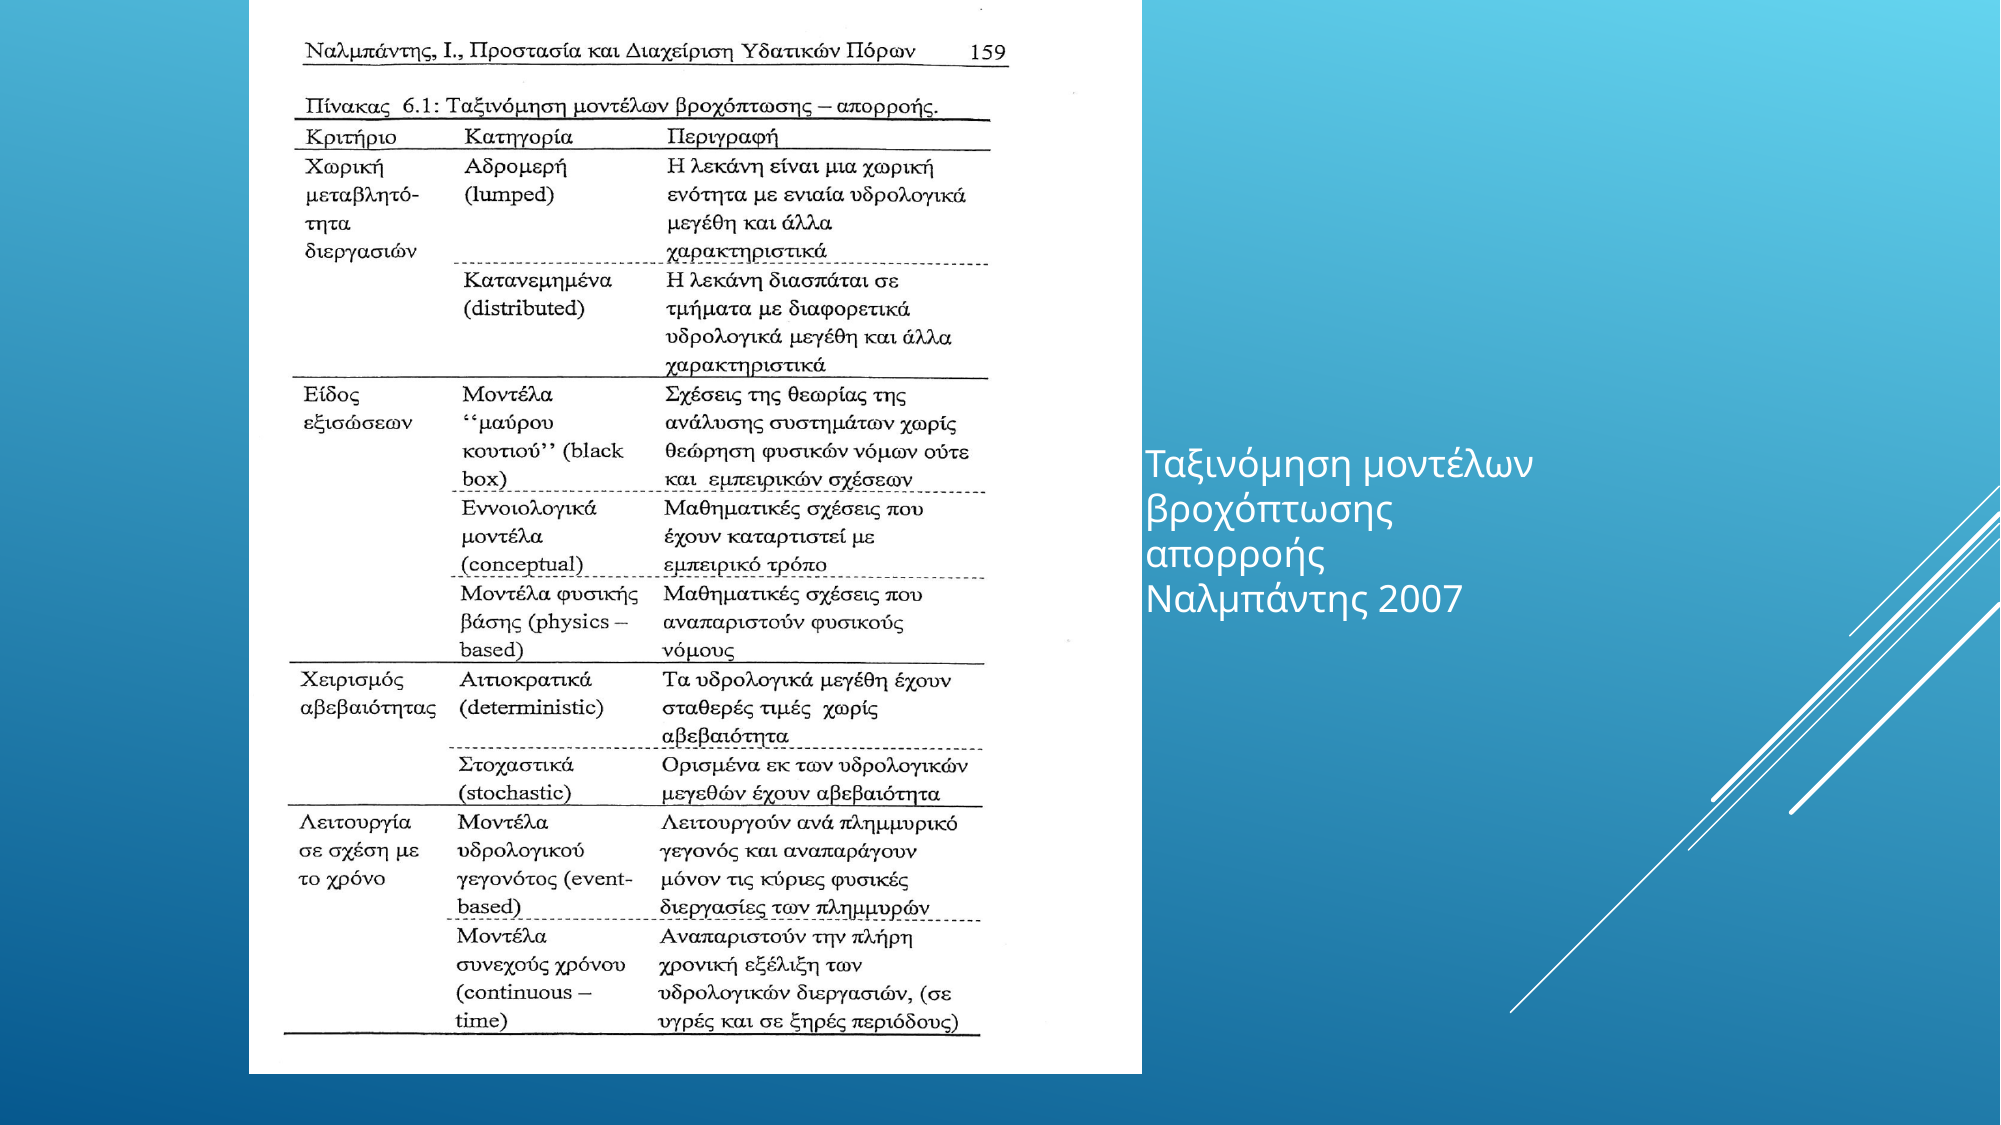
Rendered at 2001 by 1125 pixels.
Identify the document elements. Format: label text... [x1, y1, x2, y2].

text_box Ταξινόμηση μοντέλων βροχόπτωσης απορροής Ναλμπάντης 2007 [1129, 432, 1568, 630]
picture [249, 0, 1142, 1075]
